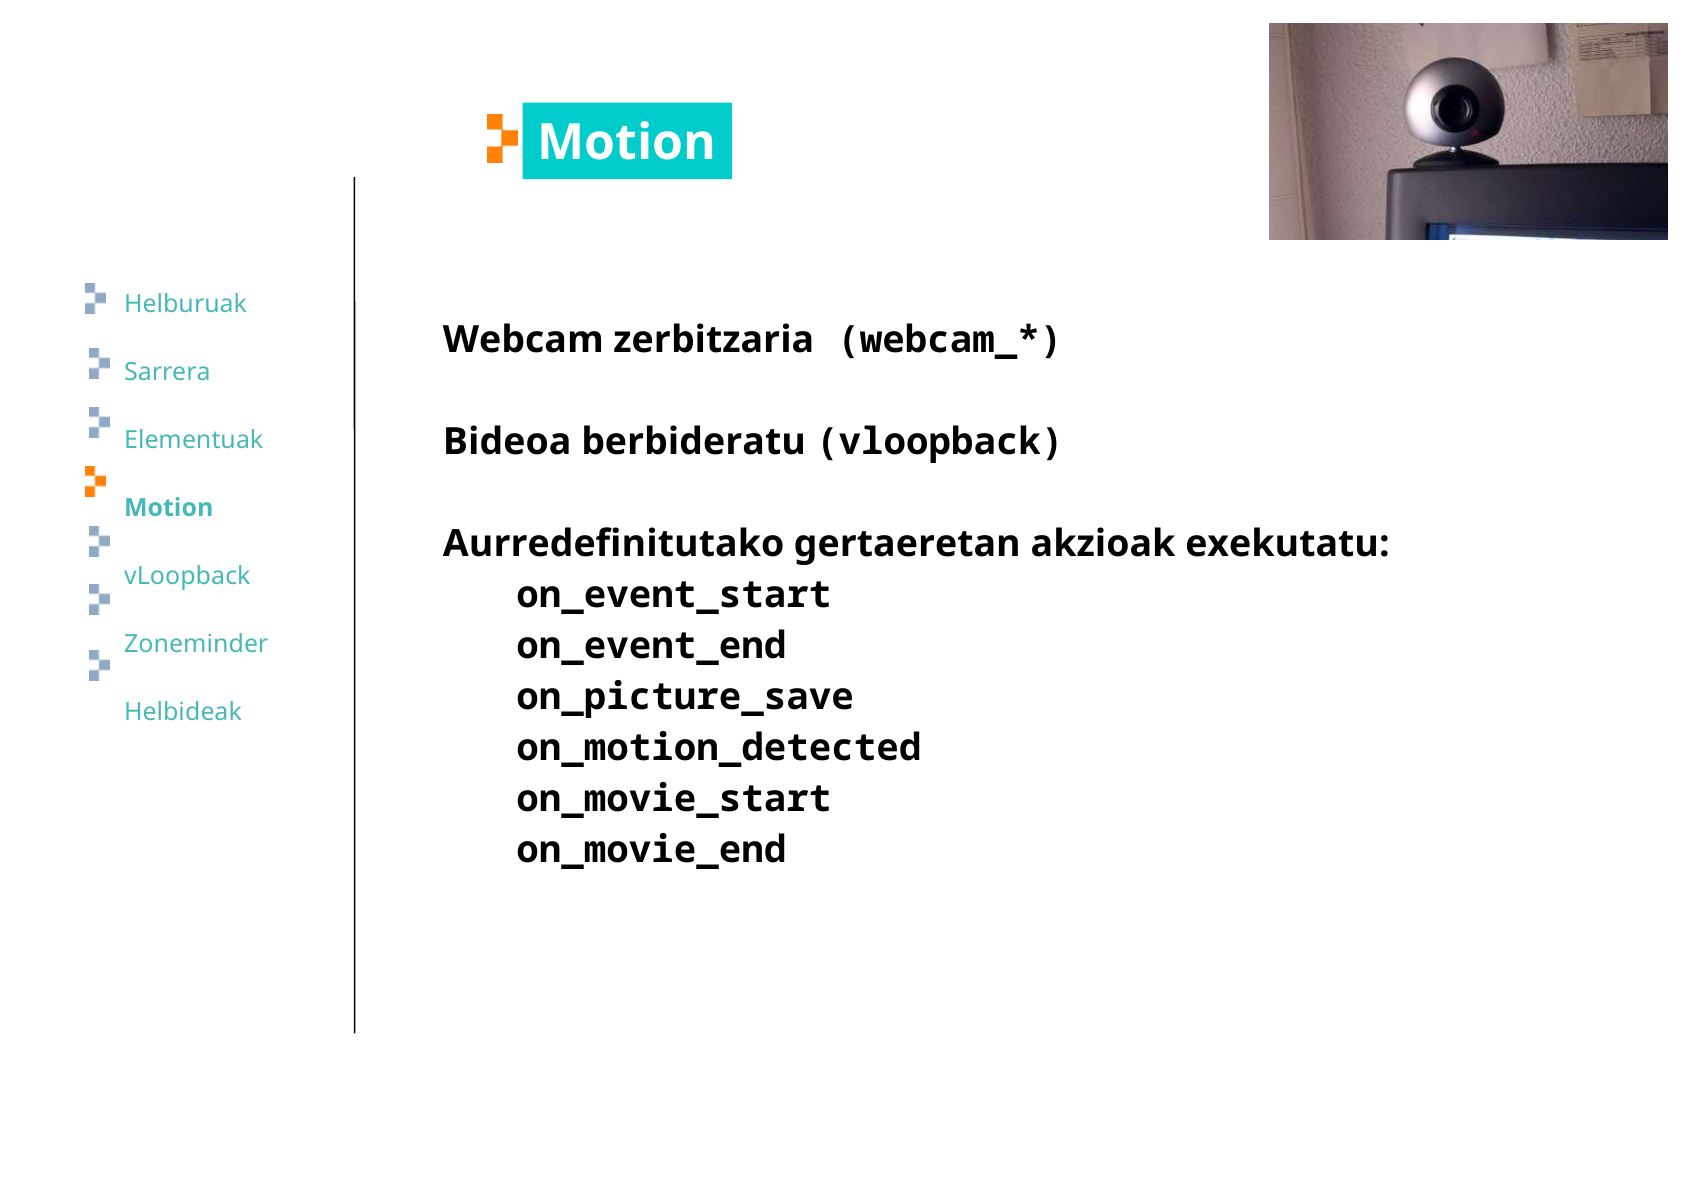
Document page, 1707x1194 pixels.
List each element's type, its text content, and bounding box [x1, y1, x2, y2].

picture [487, 114, 518, 163]
picture [85, 283, 106, 314]
picture [89, 650, 110, 681]
picture [89, 584, 110, 615]
picture [85, 466, 106, 497]
picture [89, 526, 110, 557]
text_box Helburuak Sarrera Elementuak Motion vLoopback Zoneminder Helbideak [109, 277, 370, 770]
text_box Motion [522, 102, 732, 180]
picture [1269, 23, 1668, 240]
text_box Webcam zerbitzaria (webcam_*) Bideoa berbideratu (vloopback) Aurredefinitutako gertaeretan akzioak exekutatu: on_event_start on_event_end on_picture_save on_motion_detected on_movie_start on_movie_end [428, 281, 1634, 882]
picture [89, 407, 110, 438]
picture [89, 348, 110, 379]
